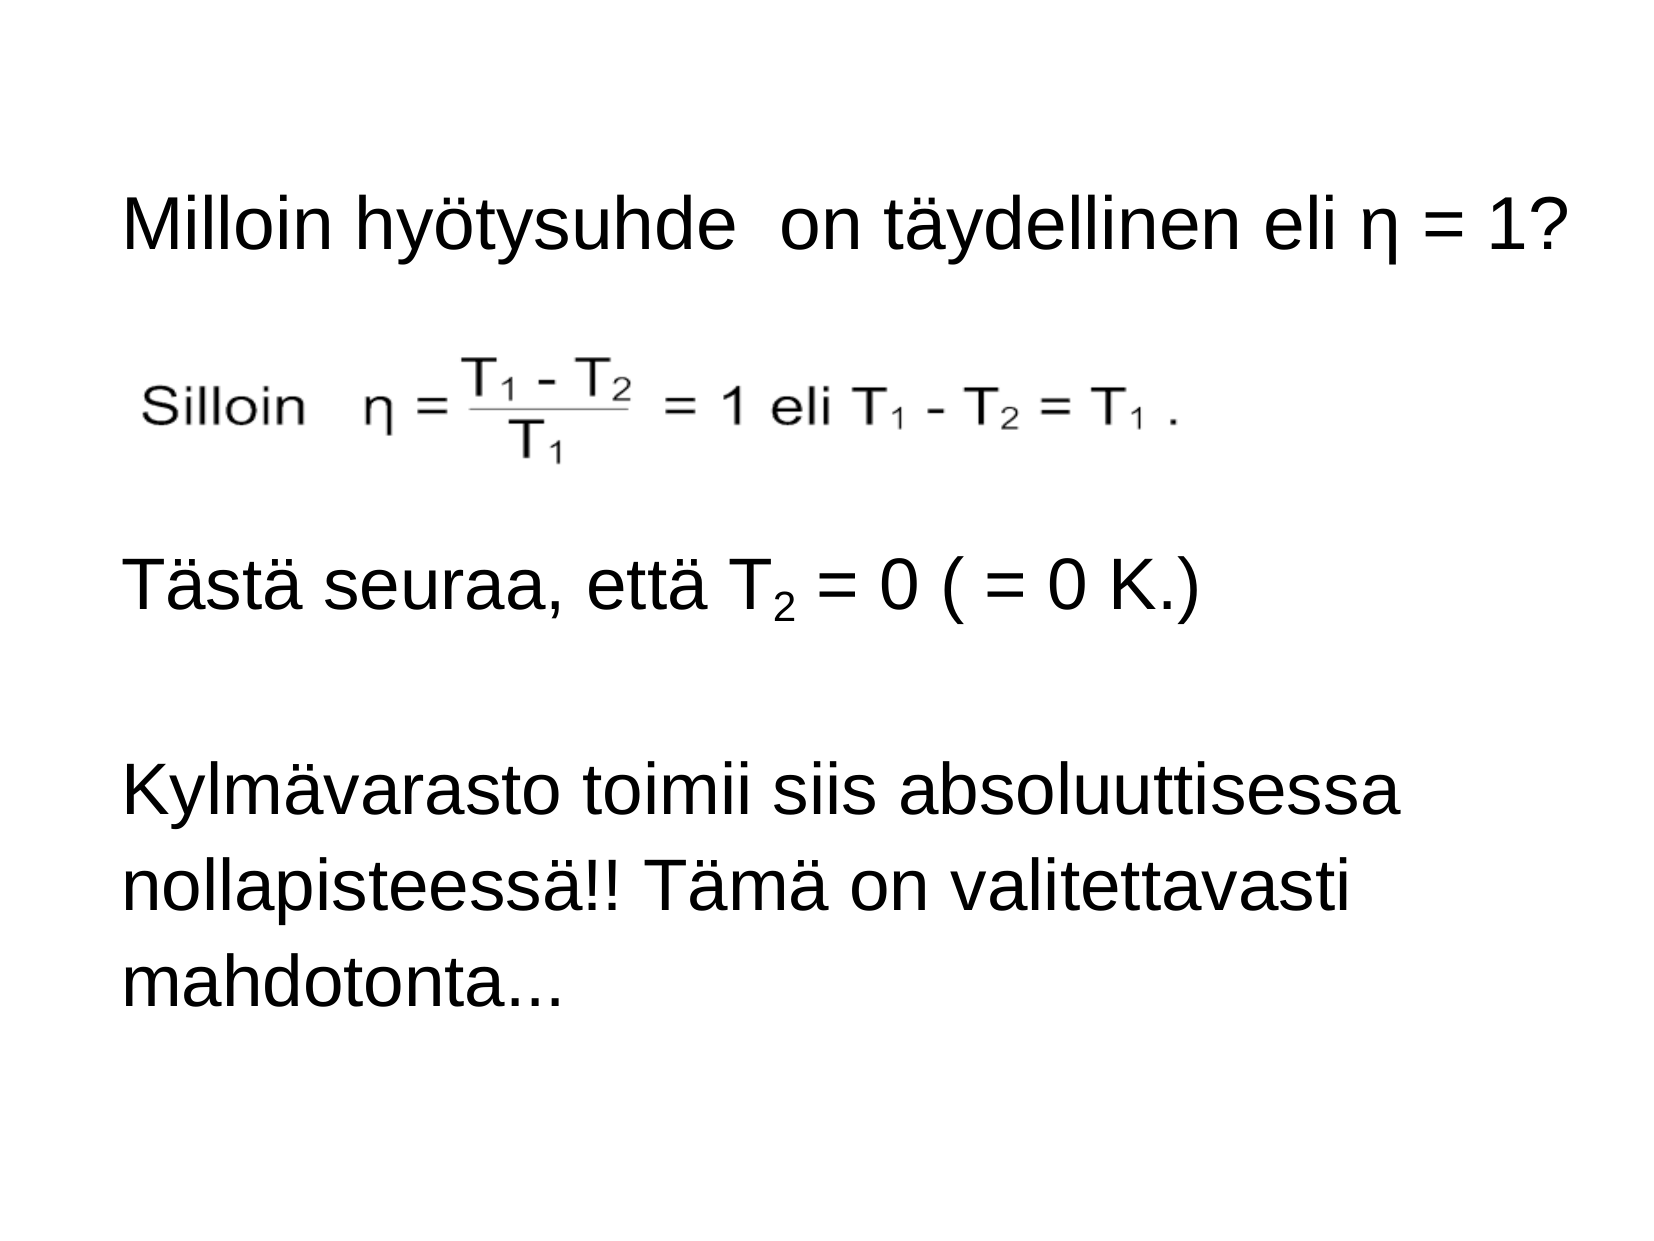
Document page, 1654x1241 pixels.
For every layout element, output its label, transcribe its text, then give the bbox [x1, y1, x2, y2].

picture [107, 310, 1512, 490]
text_box Milloin hyötysuhde on täydellinen eli η = 1? Tästä seuraa, että T2 = 0 ( = 0 K.) Kylmävarasto toimii siis absoluuttisessa nollapisteessä!! Tämä on valitettavasti mahdotonta... [106, 153, 1595, 1080]
